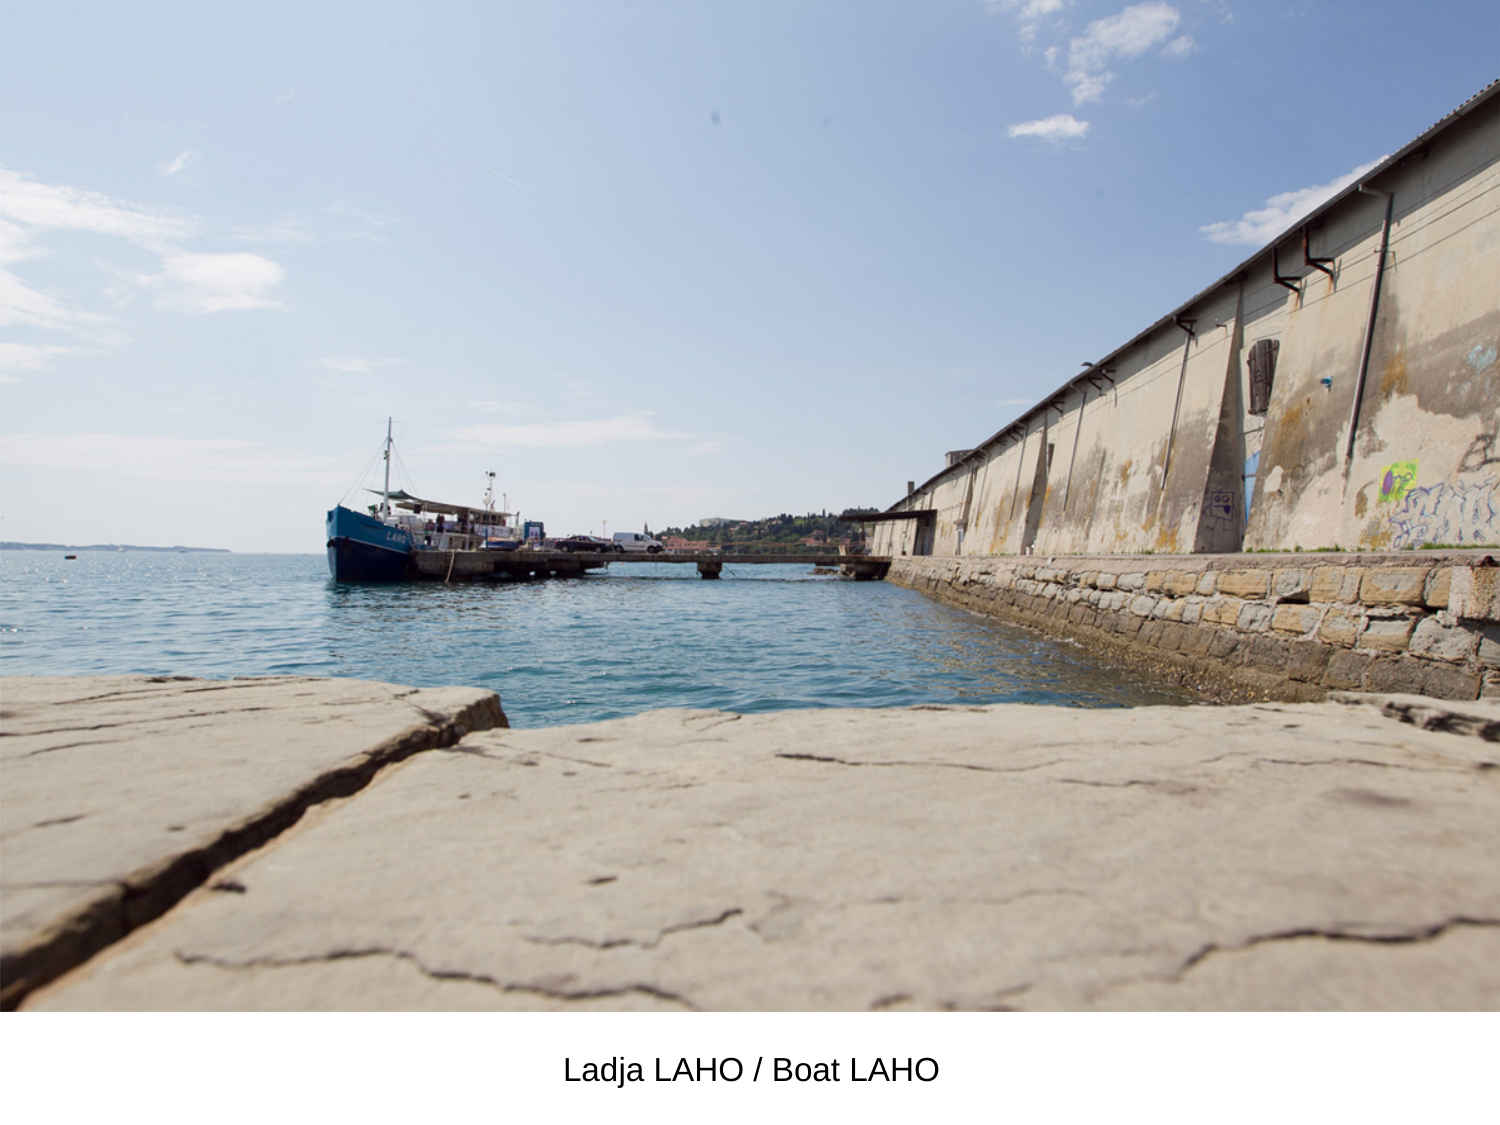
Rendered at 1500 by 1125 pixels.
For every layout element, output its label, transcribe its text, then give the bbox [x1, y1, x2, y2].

title Ladja LAHO / Boat LAHO [76, 1012, 1427, 1125]
picture [0, 0, 1500, 1012]
